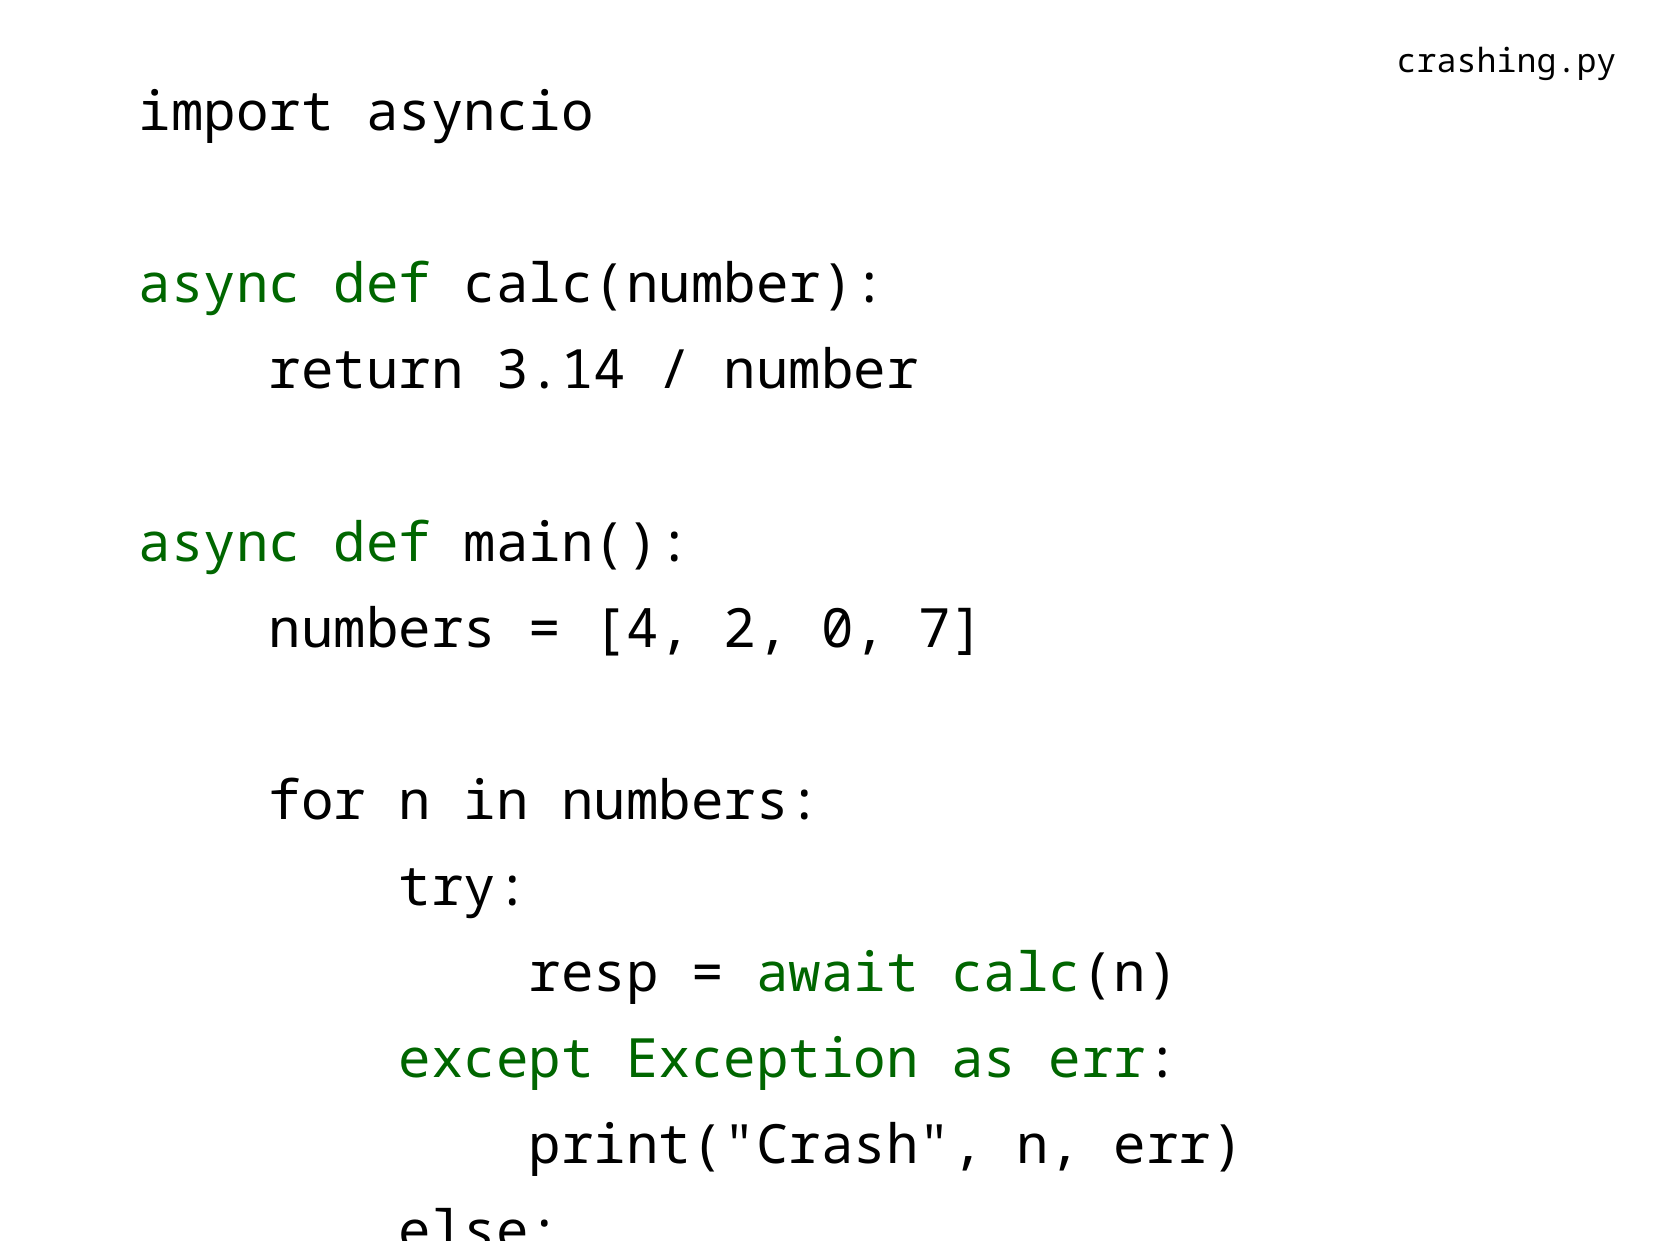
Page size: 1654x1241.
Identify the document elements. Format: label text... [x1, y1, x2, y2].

text_box crashing.py [1381, 29, 1633, 83]
text_box import asyncio async def calc(number): return 3.14 / number async def main(): numbers = [4, 2, 0, 7] for n in numbers: try: resp = await calc(n) except Exception as err: print("Crash", n, err) else: print("Result", n, resp) asyncio.run(main()) [124, 65, 1621, 1197]
